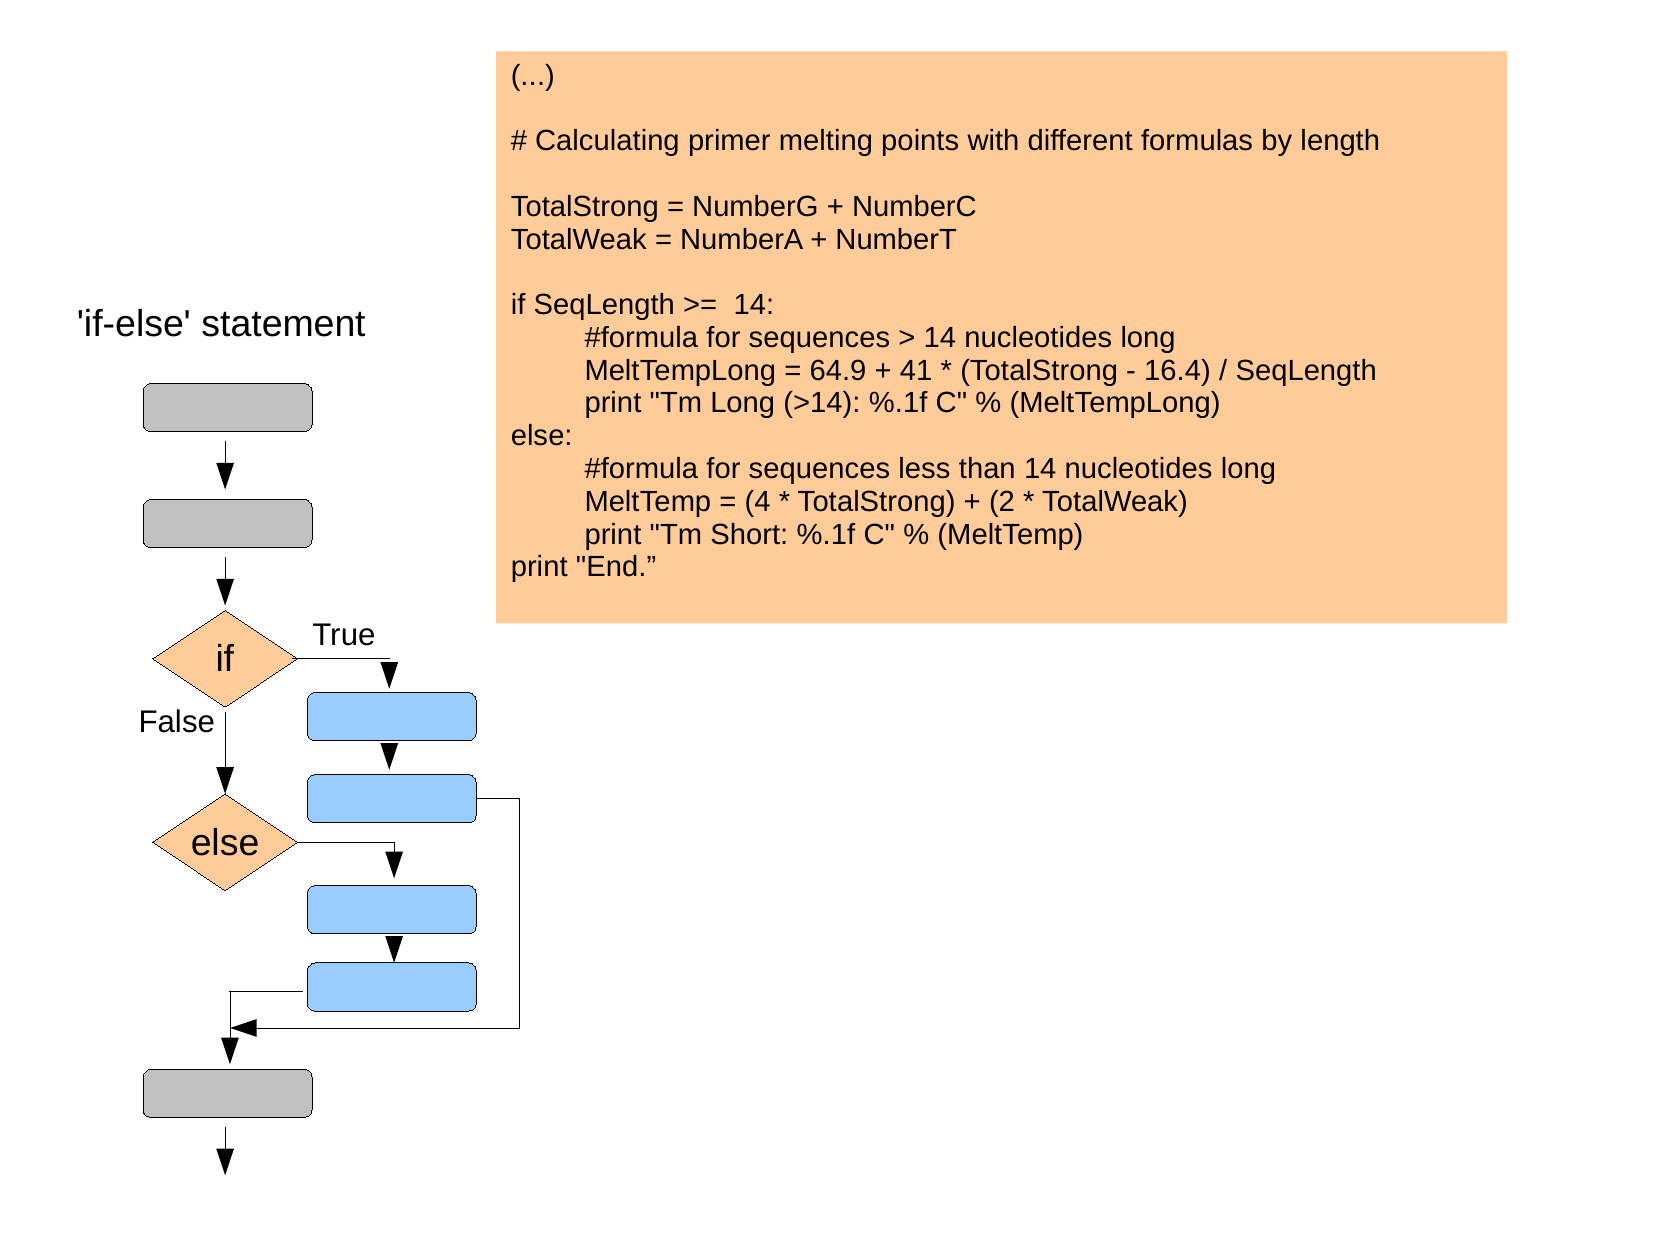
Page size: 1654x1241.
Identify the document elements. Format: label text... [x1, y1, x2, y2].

text_box [307, 885, 477, 934]
text_box [307, 692, 477, 741]
text_box [307, 774, 477, 823]
text_box if [152, 610, 297, 698]
text_box [143, 499, 313, 548]
text_box [143, 383, 313, 432]
text_box [143, 1069, 313, 1118]
text_box else [152, 794, 298, 891]
text_box 'if-else' statement [59, 295, 384, 353]
text_box (...) # Calculating primer melting points with different formulas by length TotalStrong = NumberG + NumberC TotalWeak = NumberA + NumberT if SeqLength >= 14: #formula for sequences > 14 nucleotides long MeltTempLong = 64.9 + 41 * (TotalStrong - 16.4) / SeqLength print "Tm Long (>14): %.1f C" % (MeltTempLong) else: #formula for sequences less than 14 nucleotides long MeltTemp = (4 * TotalStrong) + (2 * TotalWeak) print "Tm Short: %.1f C" % (MeltTemp) print "End.” [496, 51, 1508, 624]
text_box [307, 962, 477, 1012]
text_box True [297, 610, 395, 660]
text_box False [123, 697, 240, 747]
